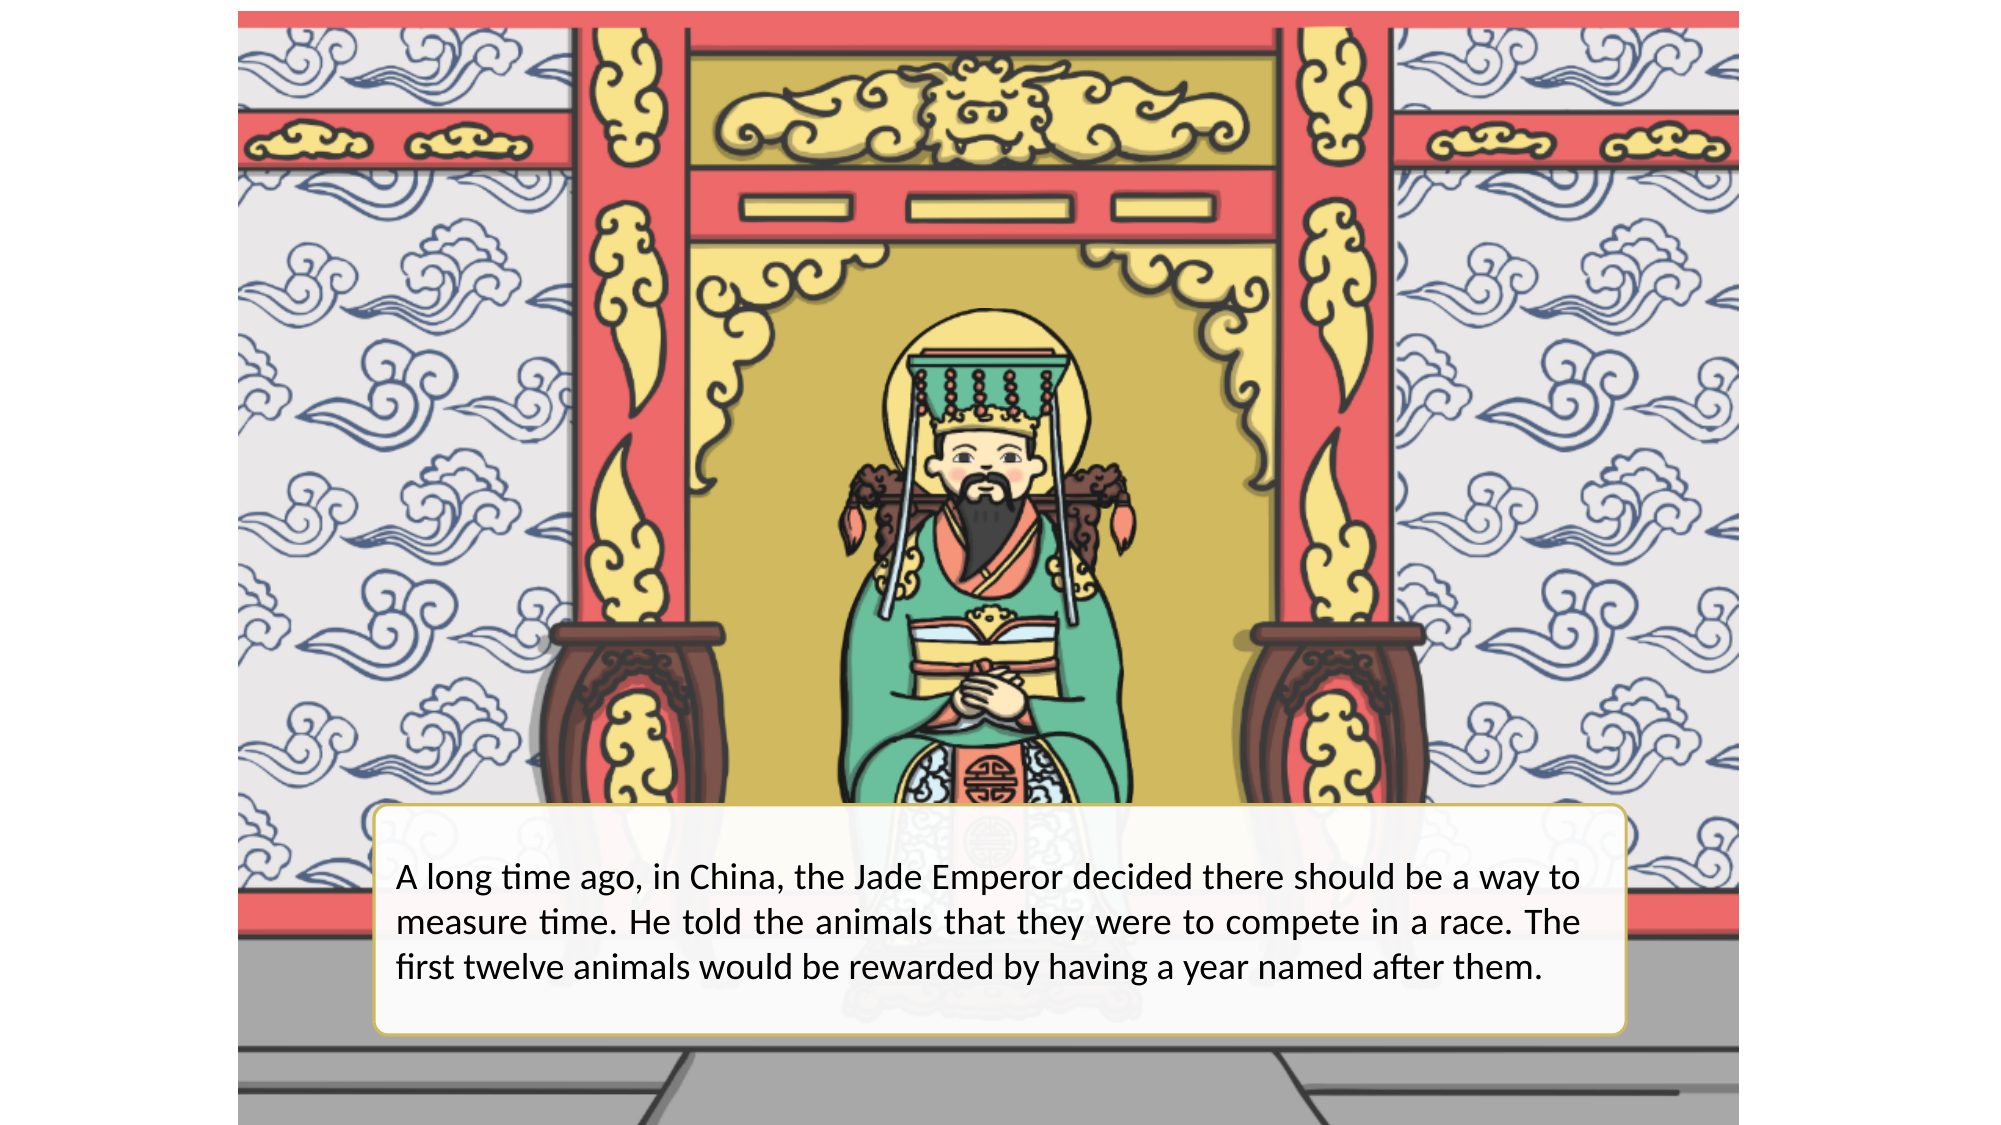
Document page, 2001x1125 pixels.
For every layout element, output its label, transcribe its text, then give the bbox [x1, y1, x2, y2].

text_box A long time ago, in China, the Jade Emperor decided there should be a way to measure time. He told the animals that they were to compete in a race. The first twelve animals would be rewarded by having a year named after them. [373, 804, 1627, 1035]
picture [238, 11, 1739, 1125]
